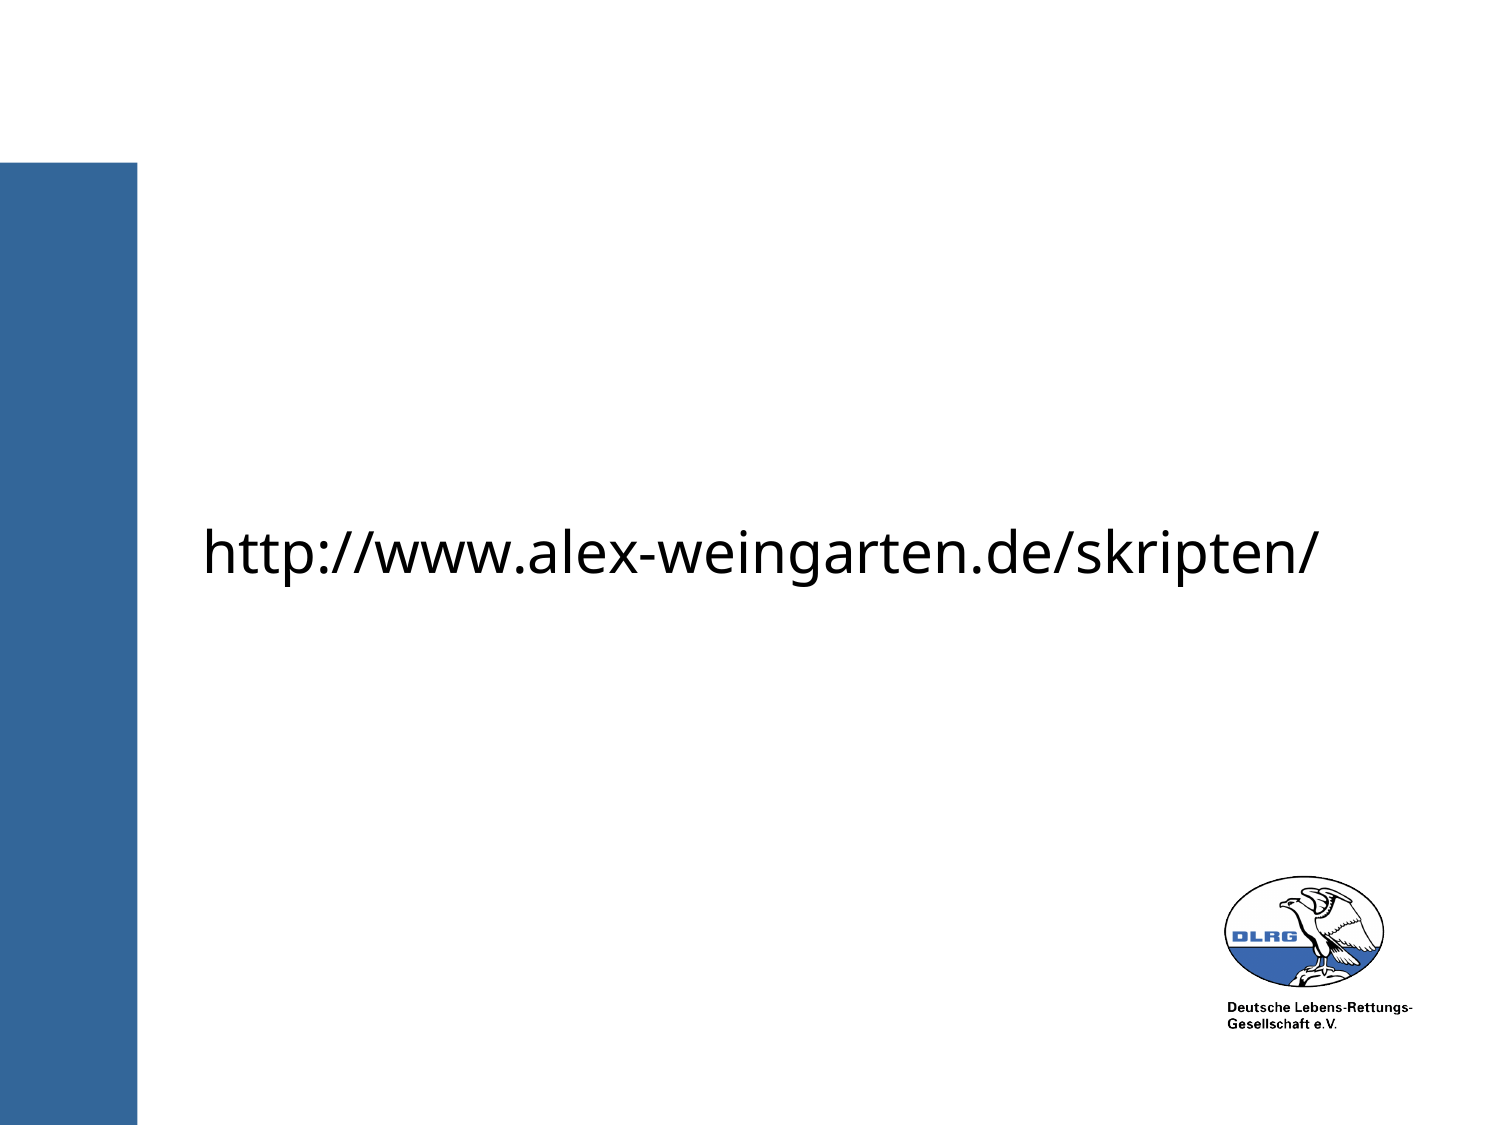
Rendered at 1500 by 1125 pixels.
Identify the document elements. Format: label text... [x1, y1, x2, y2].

picture [1224, 874, 1413, 1030]
text_box http://www.alex-weingarten.de/skripten/ [187, 526, 1434, 591]
